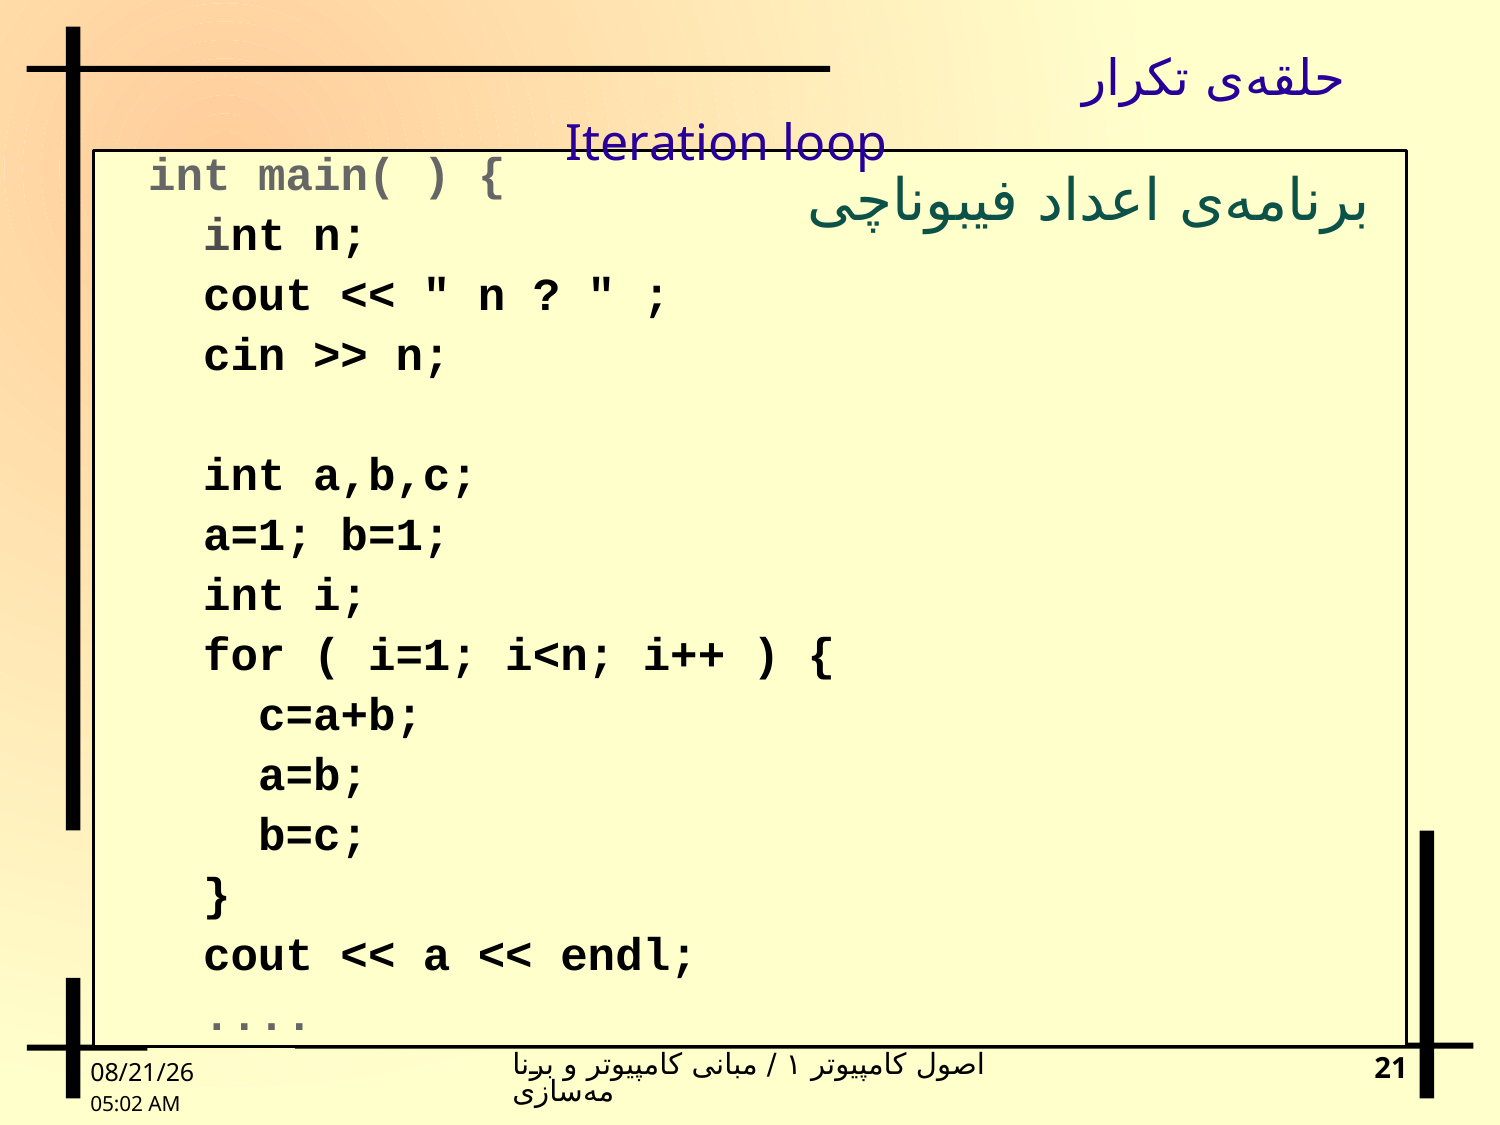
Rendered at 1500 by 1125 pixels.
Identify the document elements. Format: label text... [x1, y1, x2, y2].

title حلقه‌ی تکرار Iteration loop [86, 52, 1367, 172]
list برنامه‌ی اعداد فیبوناچی [105, 166, 1423, 279]
list int main( ) { int n; cout << " n ? " ; cin >> n; int a,b,c; a=1; b=1; int i; for ( i=1; i<n; i++ ) { c=a+b; a=b; b=c; } cout << a << endl; .... [93, 172, 1407, 1047]
